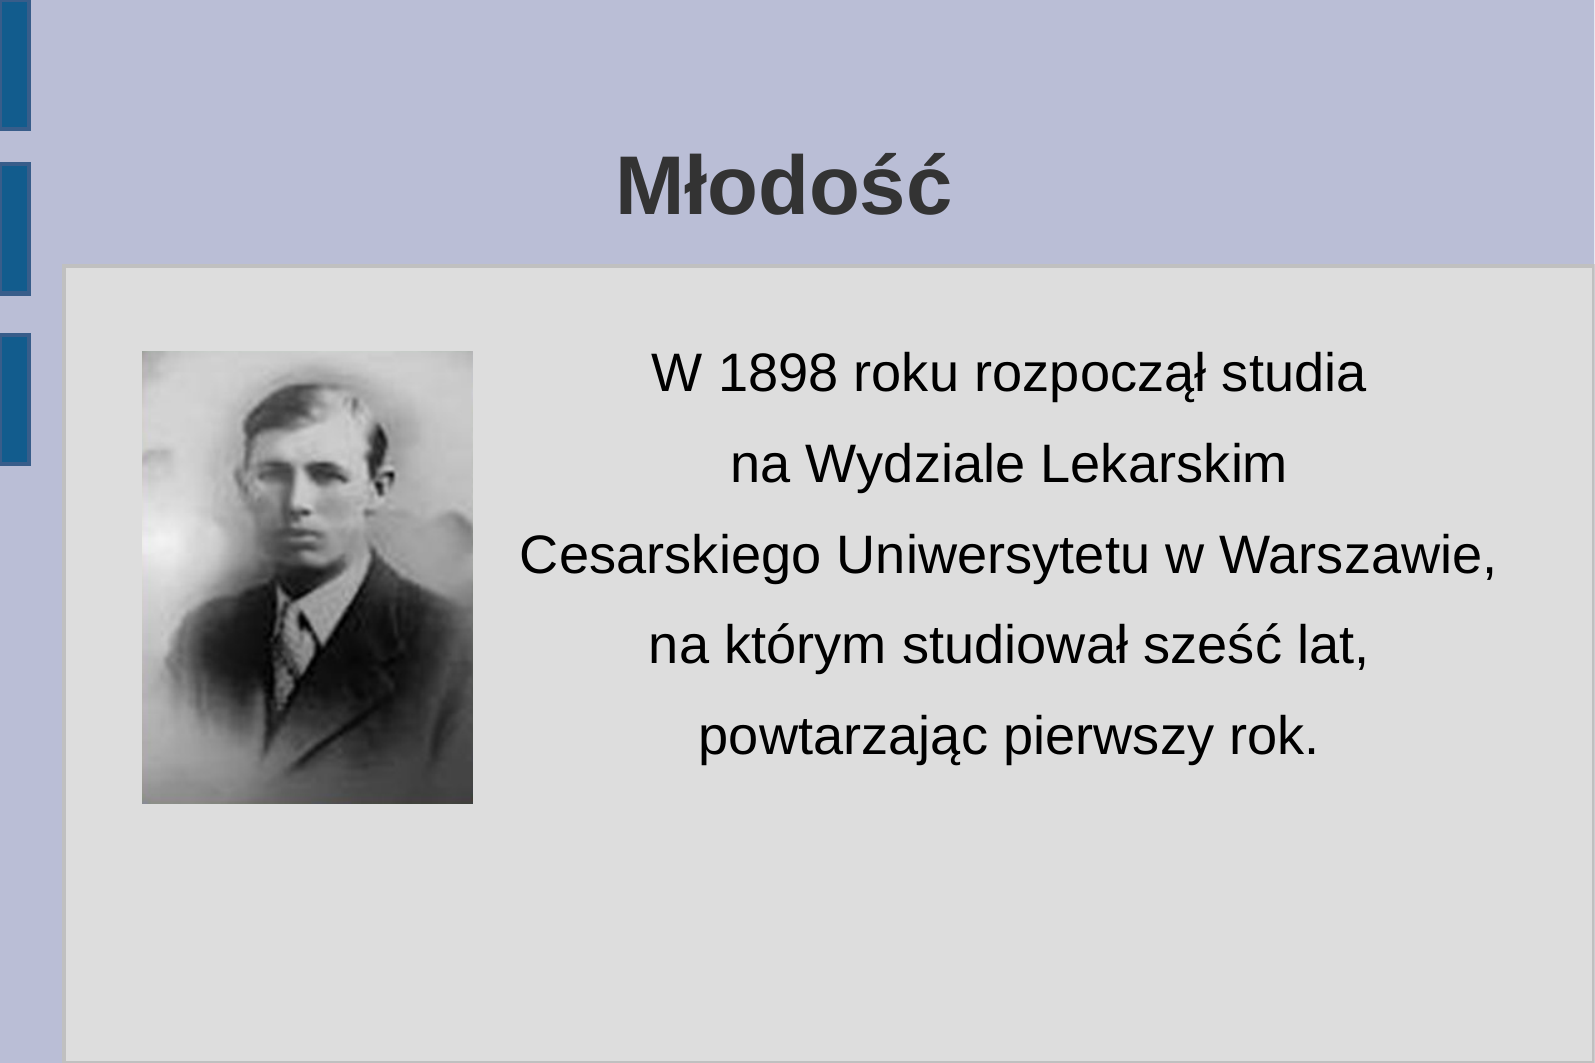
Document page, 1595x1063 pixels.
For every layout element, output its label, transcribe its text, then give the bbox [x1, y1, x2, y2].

text_box W 1898 roku rozpoczął studia na Wydziale Lekarskim Cesarskiego Uniwersytetu w Warszawie, na którym studiował sześć lat, powtarzając pierwszy rok. [504, 251, 1516, 858]
picture [142, 351, 473, 804]
text_box Młodość [543, 131, 1025, 225]
